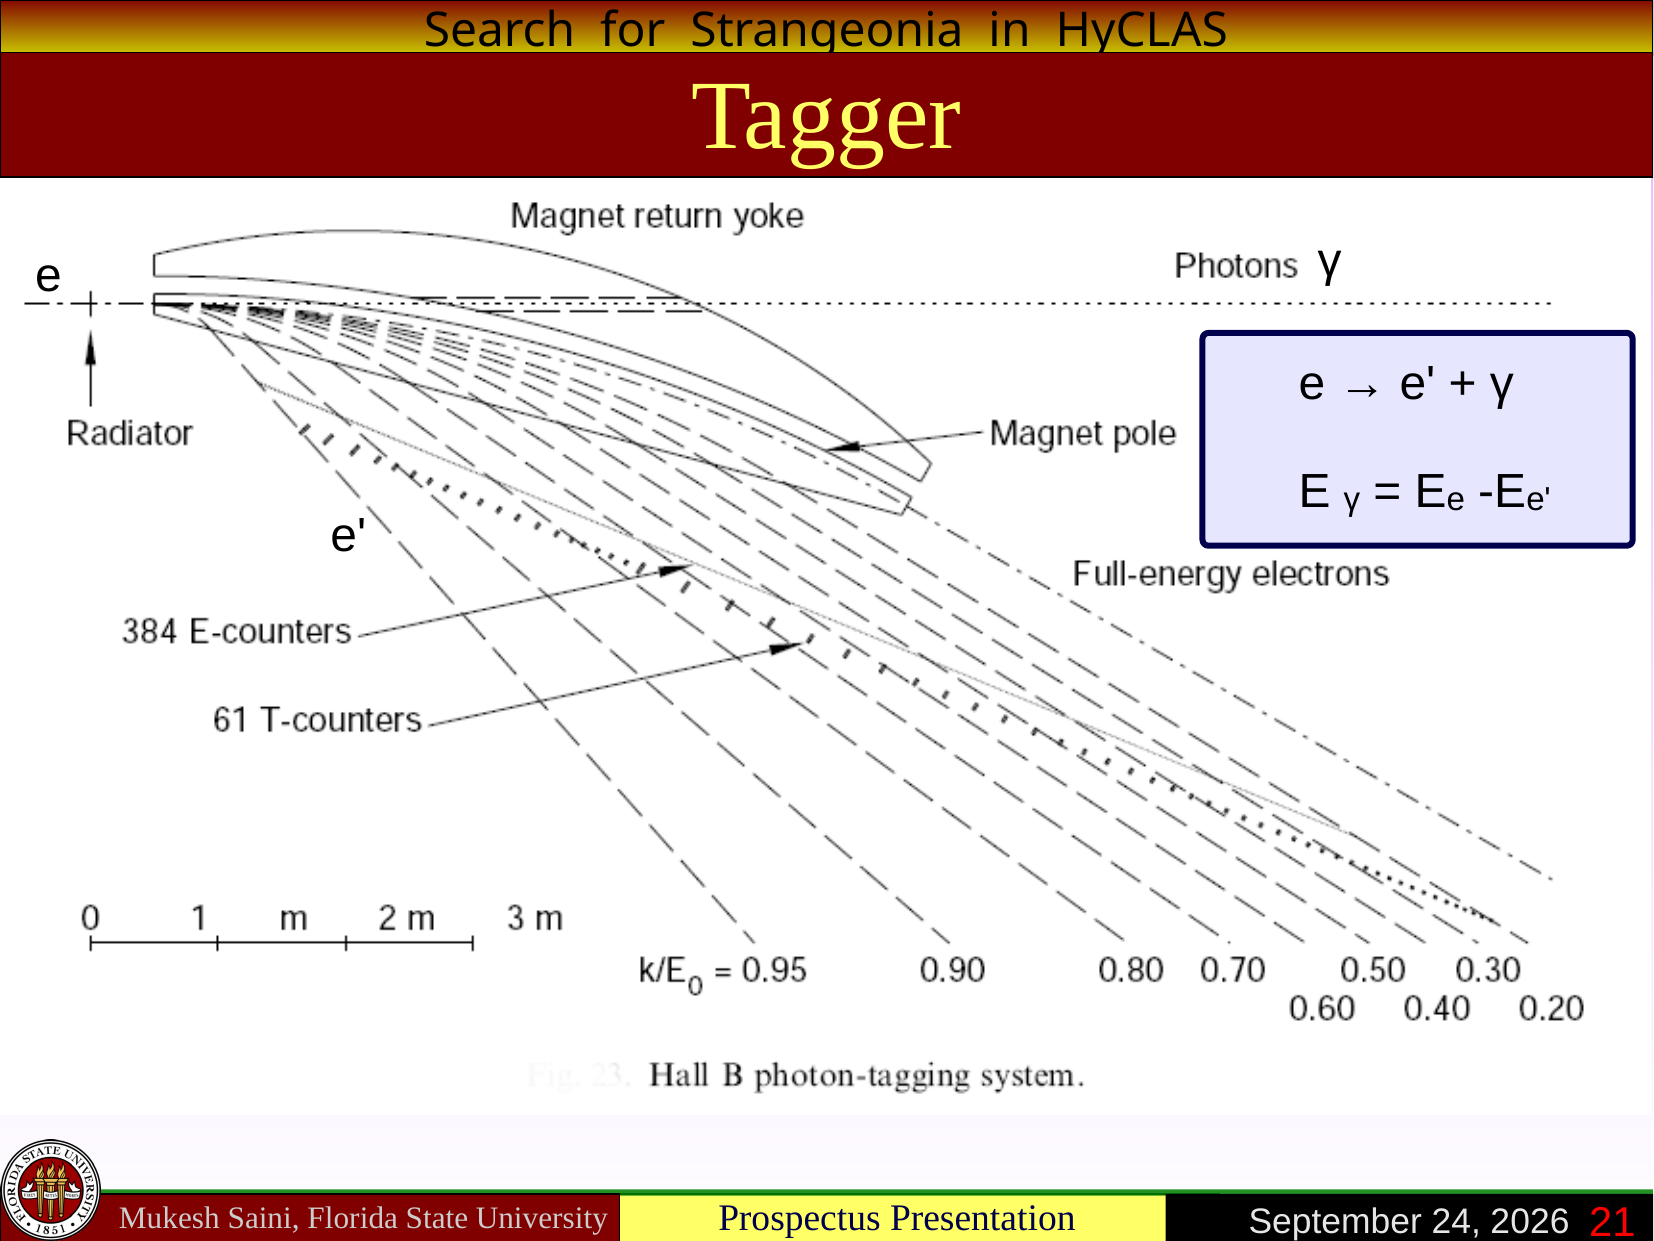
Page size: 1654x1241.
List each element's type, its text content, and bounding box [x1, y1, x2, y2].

text_box e [20, 240, 77, 310]
text_box Tagger [674, 51, 979, 178]
text_box γ [1302, 225, 1370, 295]
picture [0, 178, 1651, 1115]
text_box e' [315, 500, 382, 570]
picture [0, 1139, 101, 1241]
text_box [1202, 332, 1633, 546]
text_box e → e' + γ E γ = Ee -Ee' [1283, 349, 1566, 537]
